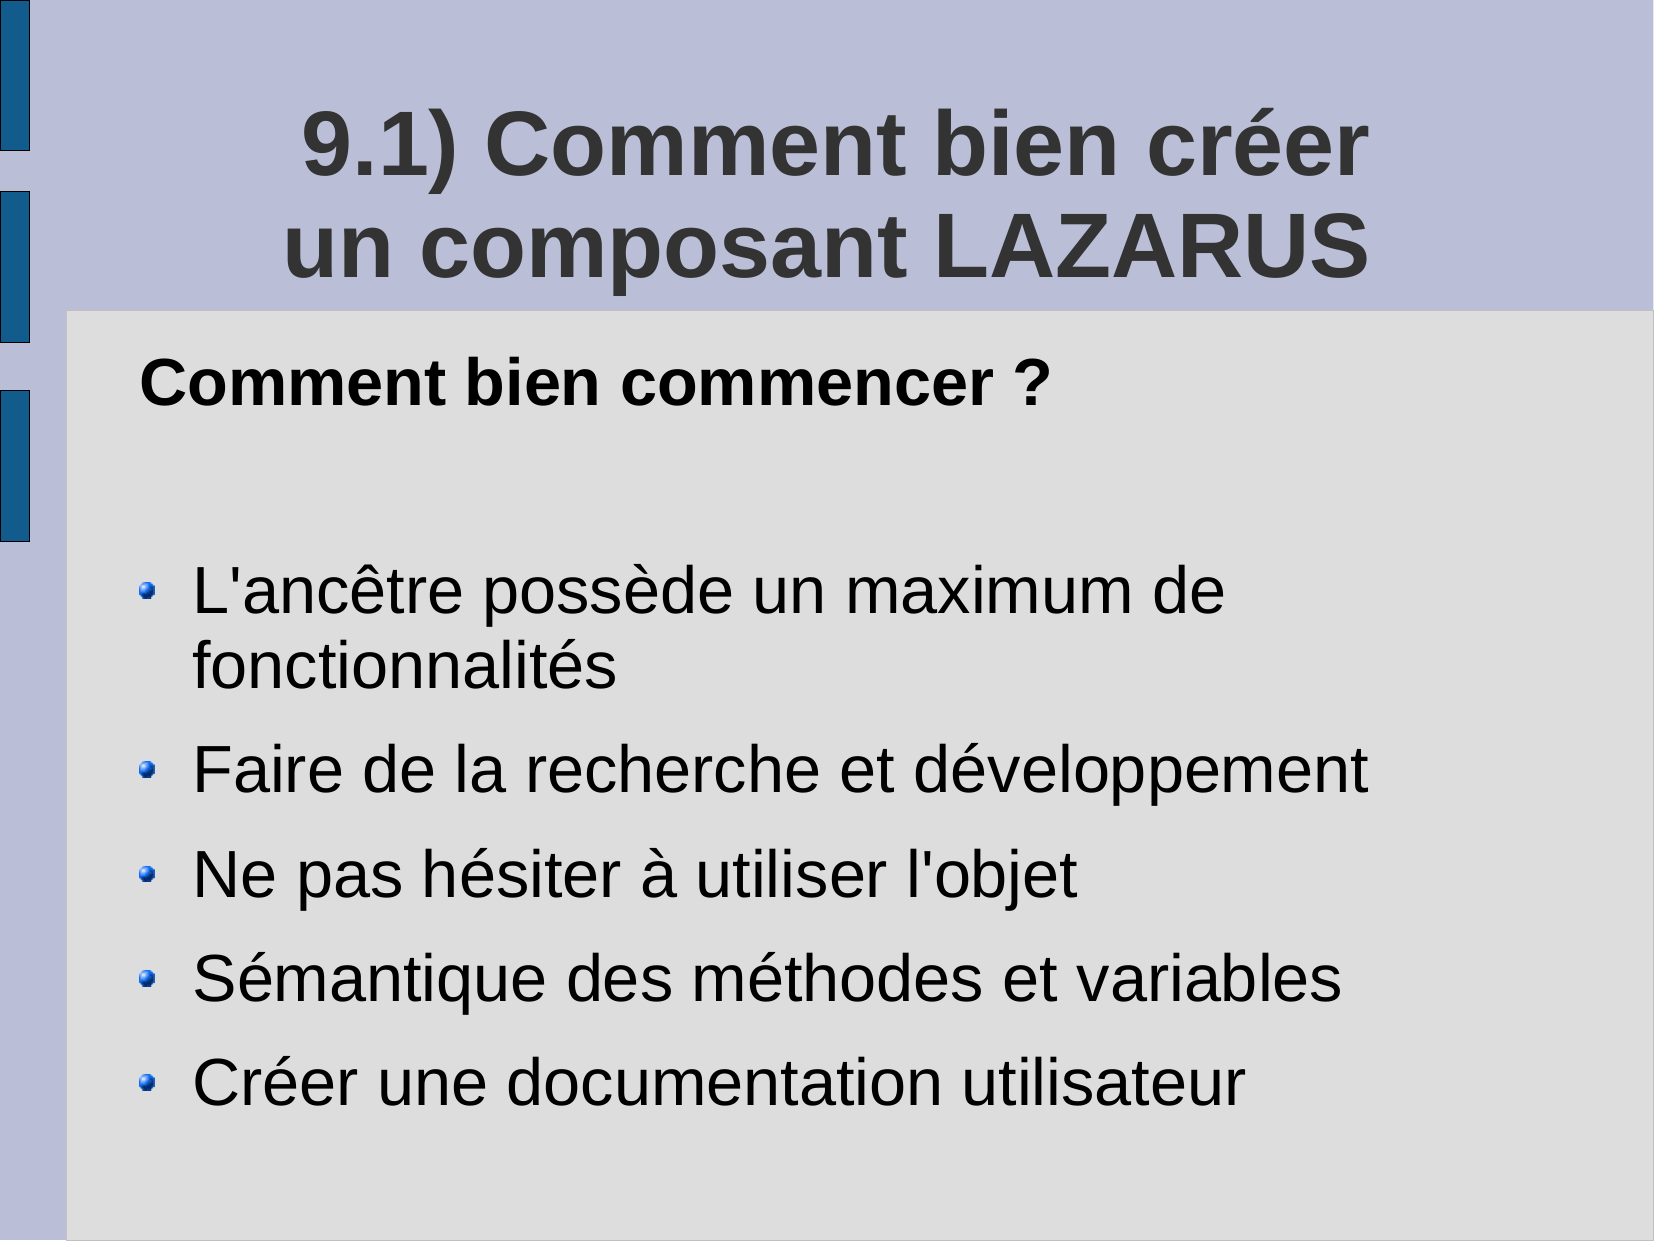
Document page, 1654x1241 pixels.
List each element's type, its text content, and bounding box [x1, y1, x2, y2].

title 9.1) Comment bien créer un composant LAZARUS [121, 91, 1534, 299]
list Comment bien commencer ? L'ancêtre possède un maximum de fonctionnalités Faire de la recherche et développement Ne pas hésiter à utiliser l'objet Sémantique des méthodes et variables Créer une documentation utilisateur [121, 344, 1534, 1127]
